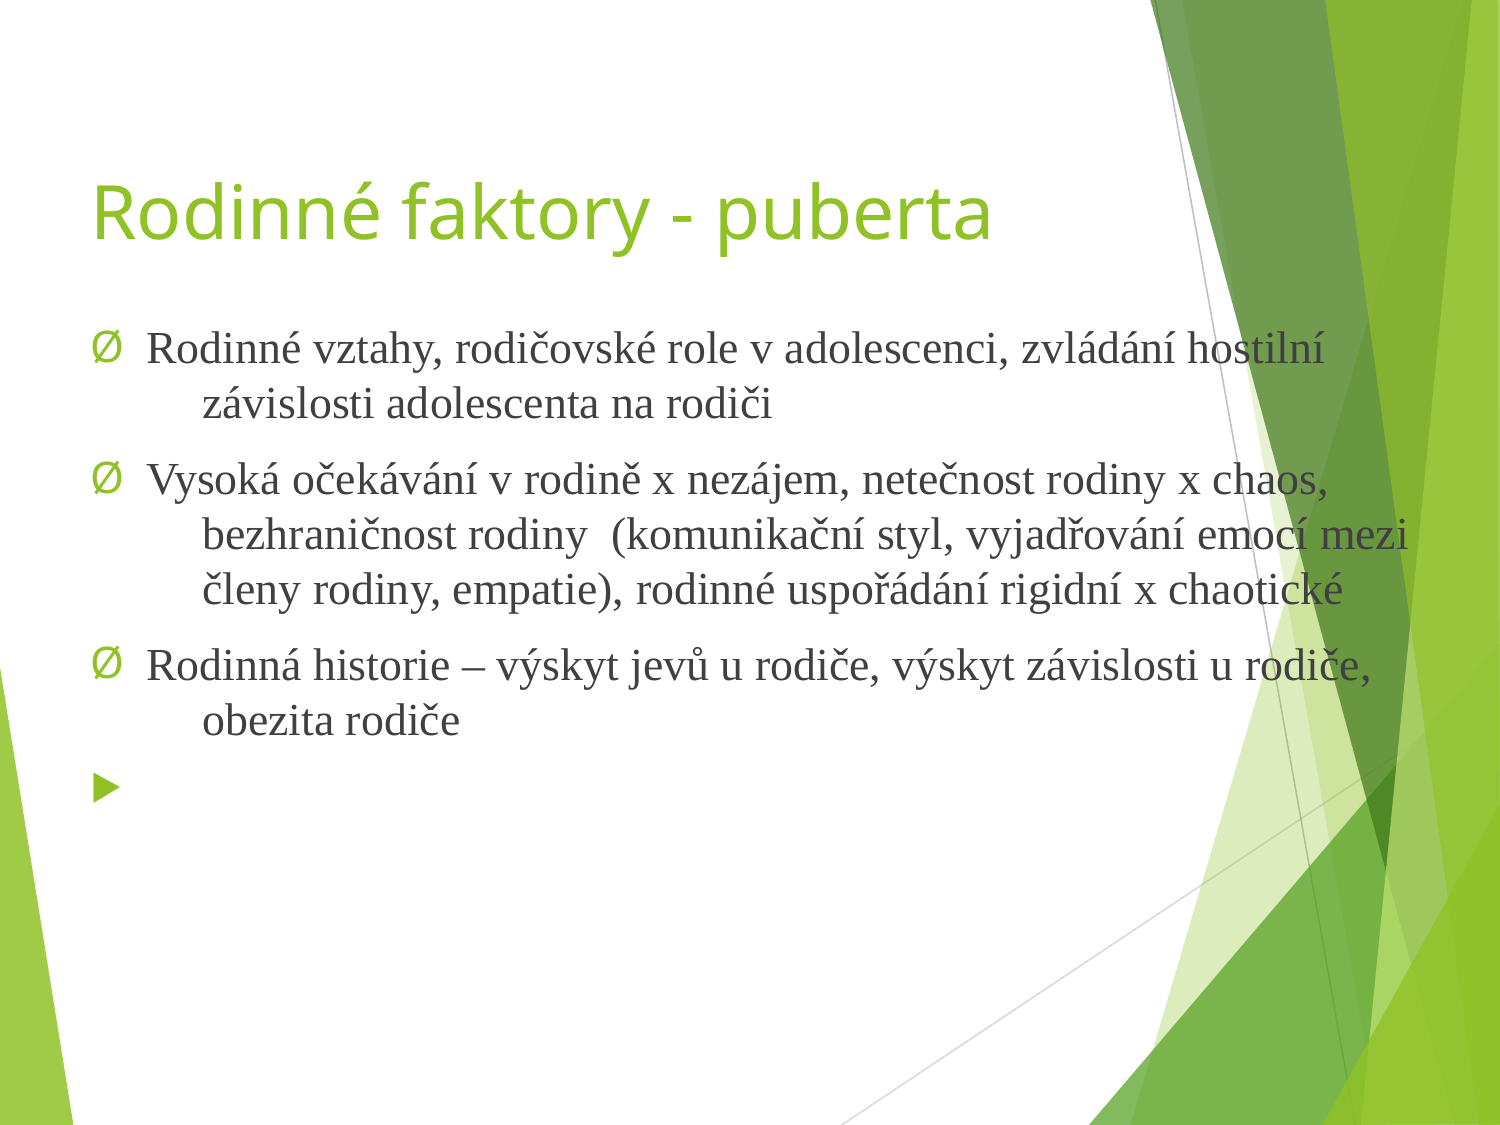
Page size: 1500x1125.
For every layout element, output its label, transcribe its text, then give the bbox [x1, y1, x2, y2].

title Rodinné faktory - puberta [75, 156, 1426, 263]
list Rodinné vztahy, rodičovské role v adolescenci, zvládání hostilní závislosti adolescenta na rodiči Vysoká očekávání v rodině x nezájem, netečnost rodiny x chaos, bezhraničnost rodiny (komunikační styl, vyjadřování emocí mezi členy rodiny, empatie), rodinné uspořádání rigidní x chaotické Rodinná historie – výskyt jevů u rodiče, výskyt závislosti u rodiče, obezita rodiče [75, 310, 1426, 834]
